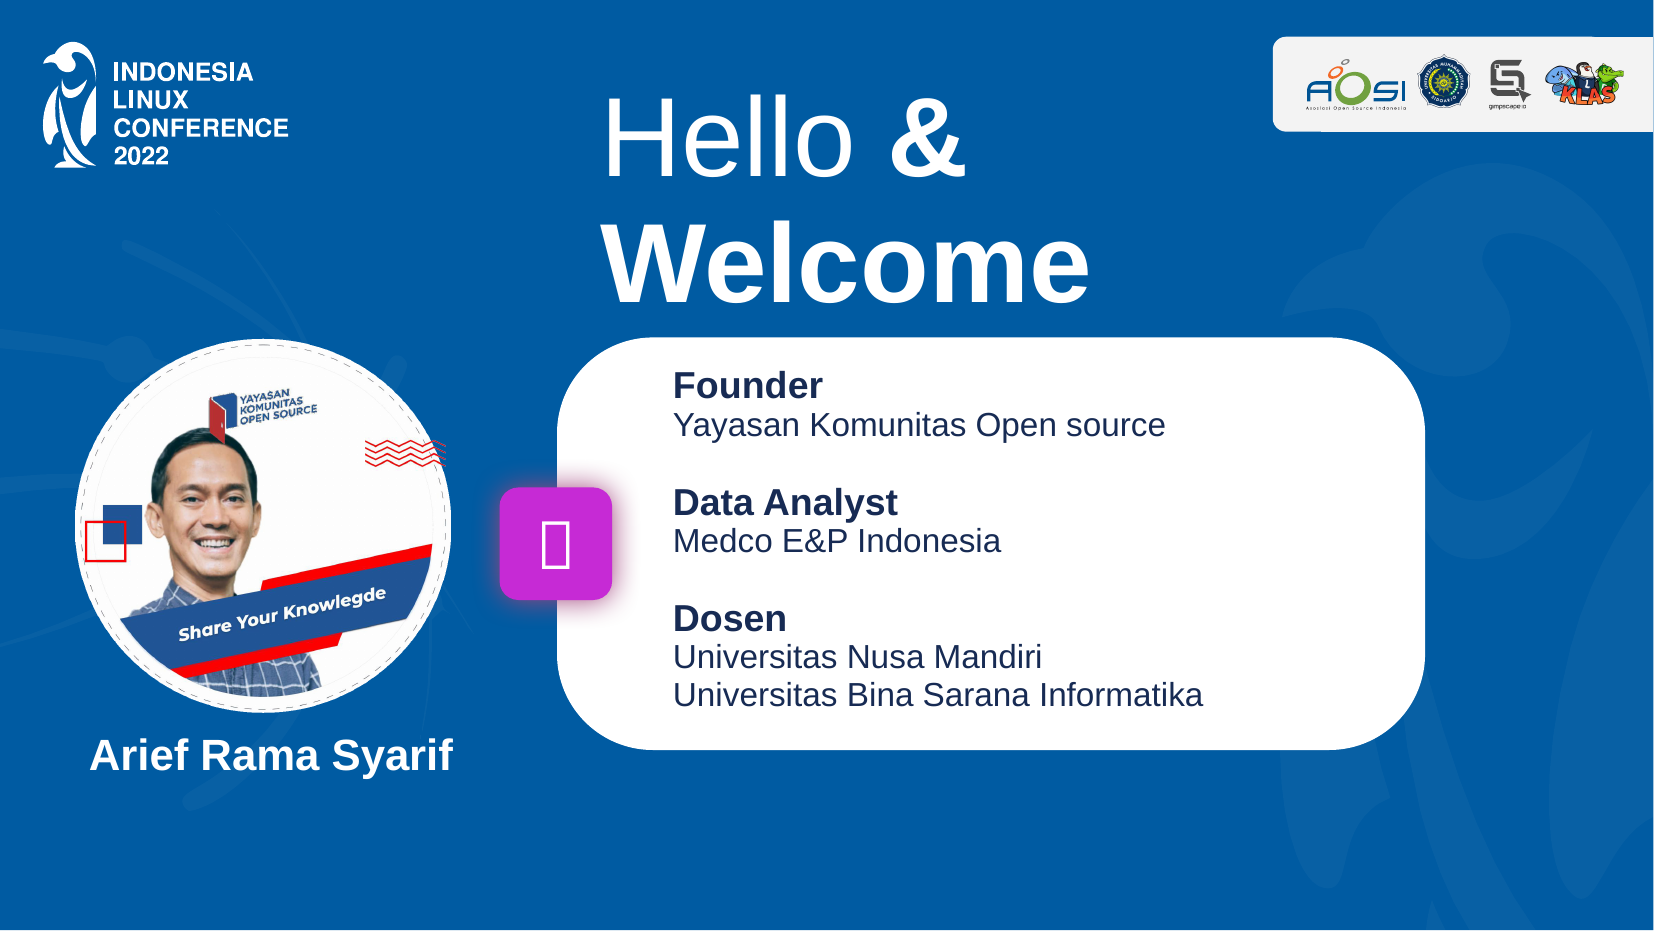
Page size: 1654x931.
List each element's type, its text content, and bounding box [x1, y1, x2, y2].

picture [1545, 62, 1624, 105]
text_box Arief Rama Syarif [74, 723, 488, 788]
title Hello & Welcome [600, 75, 1351, 338]
text_box  [499, 487, 613, 601]
picture [75, 337, 451, 713]
text_box Founder Yayasan Komunitas Open source Data Analyst Medco E&P Indonesia Dosen Universitas Nusa Mandiri Universitas Bina Sarana Informatika [637, 364, 1313, 751]
text_box [557, 338, 1426, 751]
picture [1417, 54, 1471, 108]
